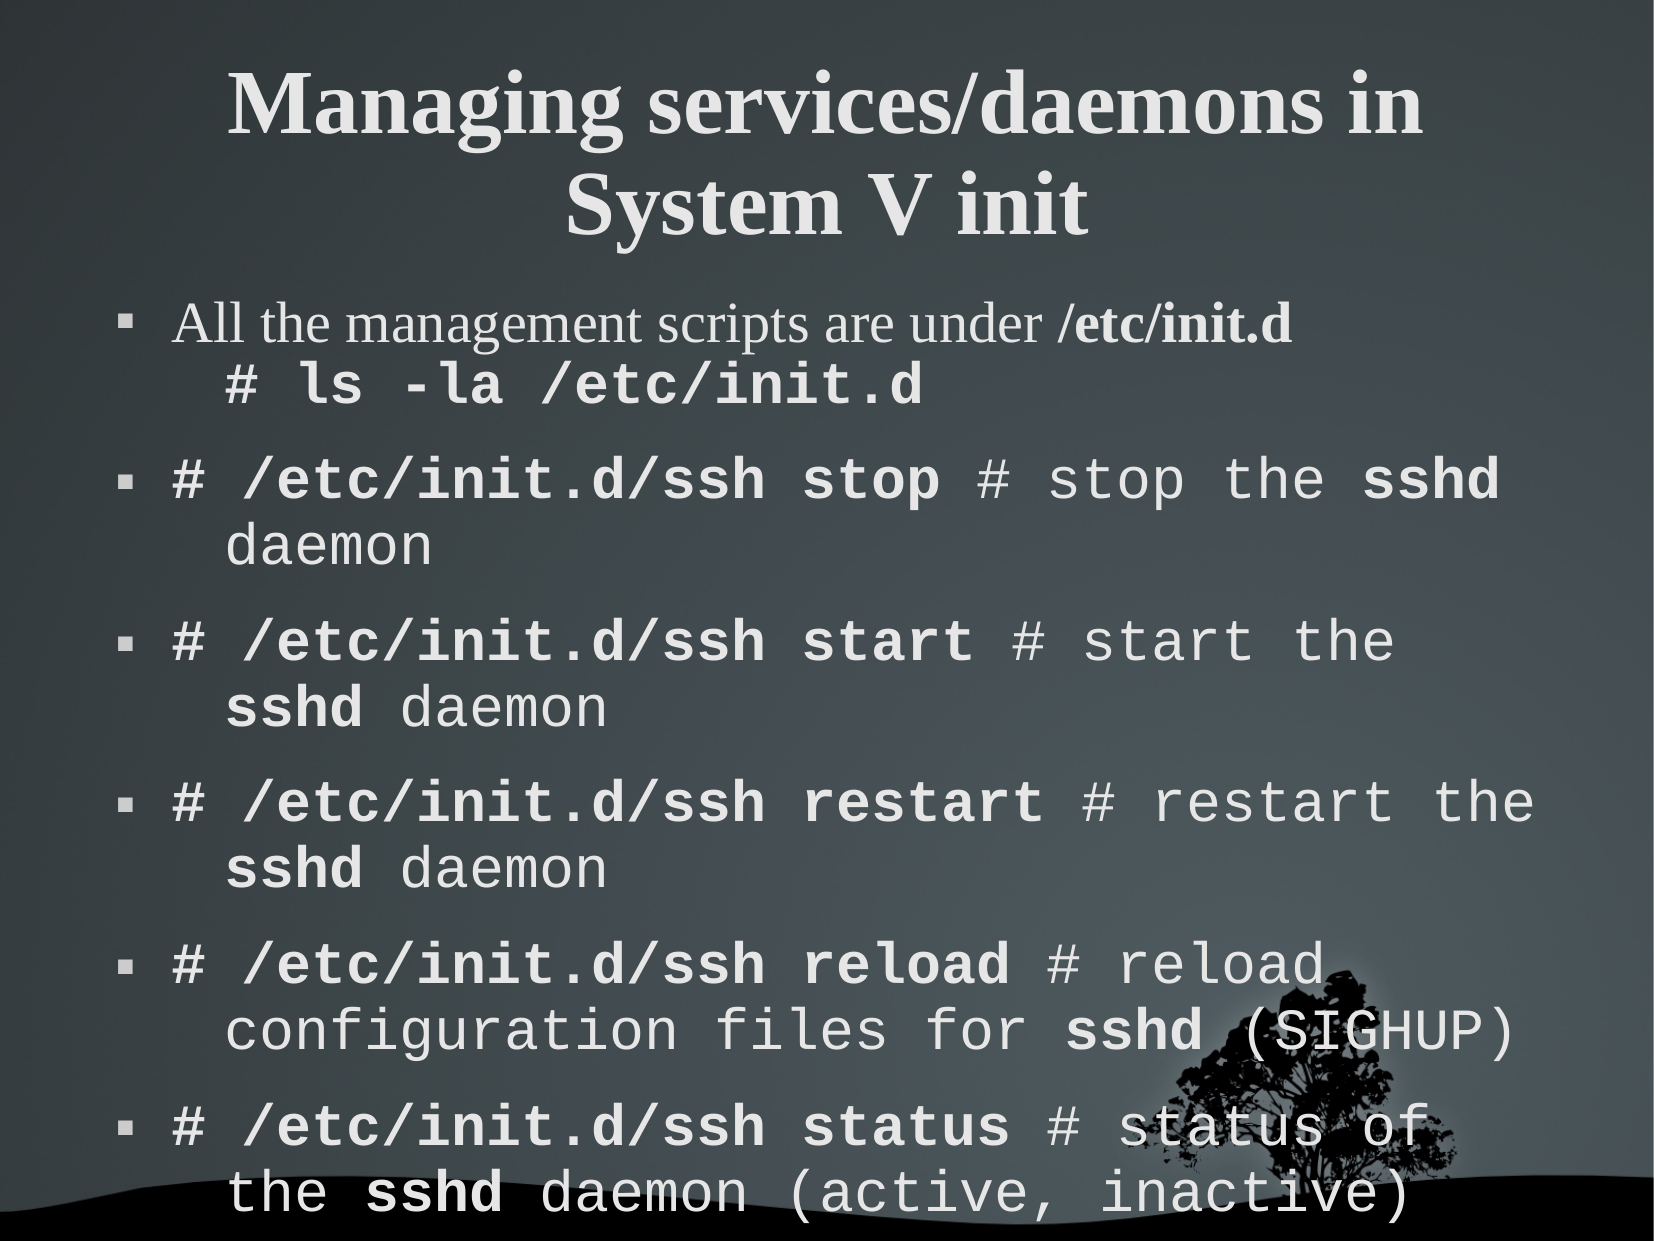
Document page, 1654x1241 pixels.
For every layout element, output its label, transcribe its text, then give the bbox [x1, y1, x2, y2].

list All the management scripts are under /etc/init.d # ls -la /etc/init.d # /etc/init.d/ssh stop # stop the sshd daemon # /etc/init.d/ssh start # start the sshd daemon # /etc/init.d/ssh restart # restart the sshd daemon # /etc/init.d/ssh reload # reload configuration files for sshd (SIGHUP) # /etc/init.d/ssh status # status of the sshd daemon (active, inactive) [82, 290, 1571, 1187]
title Managing services/daemons in System V init [82, 33, 1571, 273]
picture [0, 0, 1654, 1241]
